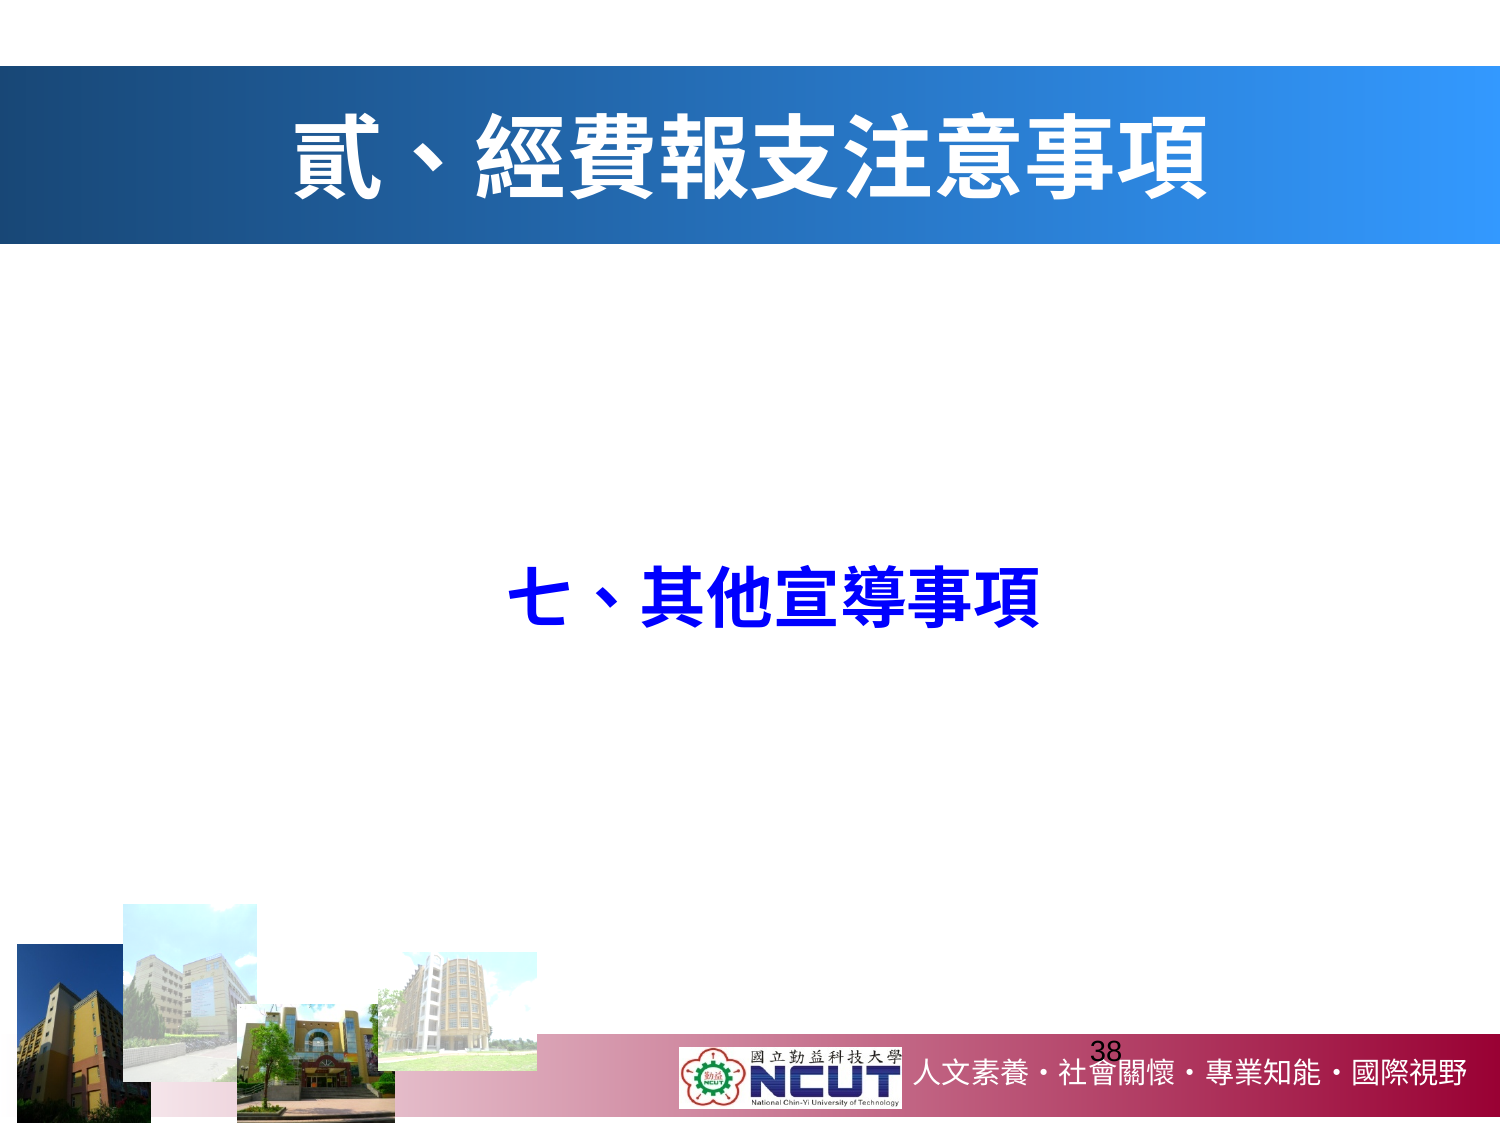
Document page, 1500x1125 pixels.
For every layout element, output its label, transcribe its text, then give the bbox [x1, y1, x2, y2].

title 貳、經費報支注意事項 [0, 66, 1500, 244]
list 七、其他宣導事項 [70, 257, 1421, 1001]
text_box [1074, 1024, 1426, 1103]
